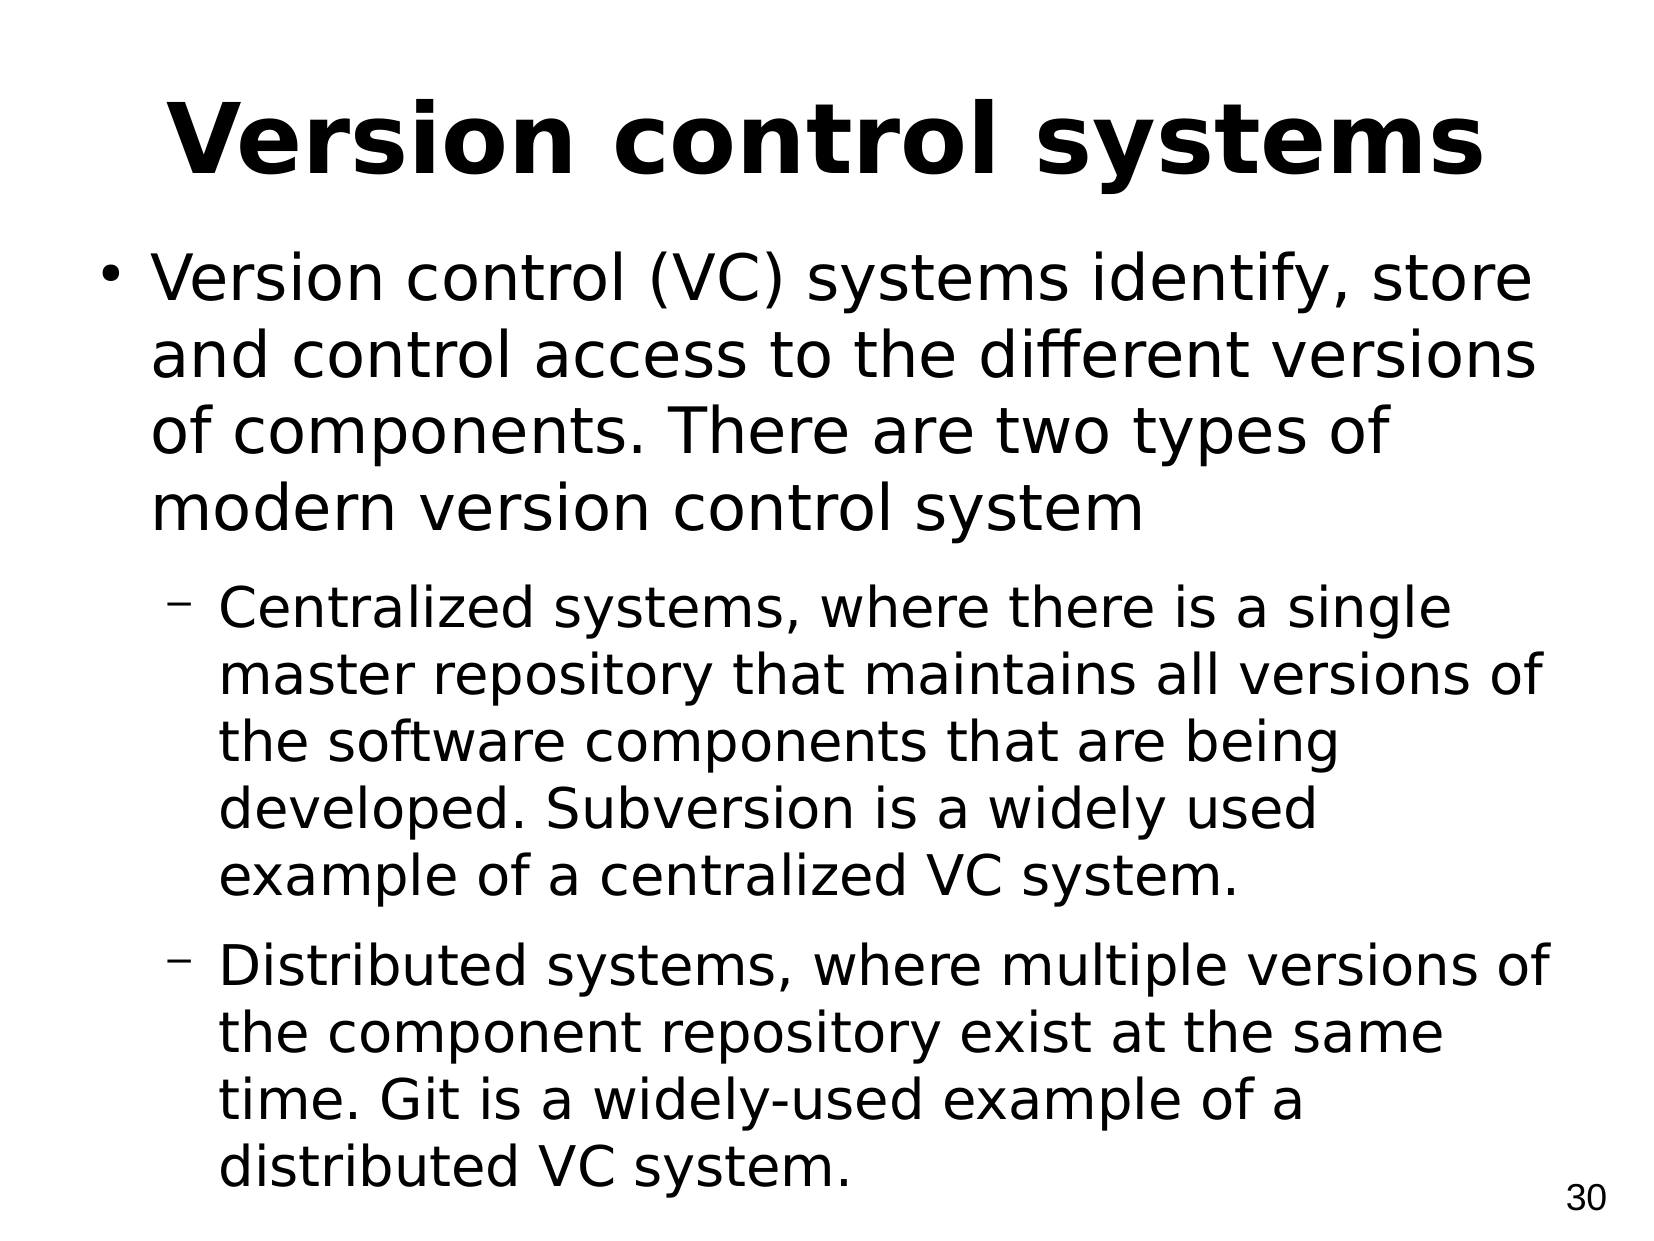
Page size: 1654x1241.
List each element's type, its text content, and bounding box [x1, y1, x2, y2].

title Version control systems [82, 61, 1571, 207]
list Version control (VC) systems identify, store and control access to the different versions of components. There are two types of modern version control system Centralized systems, where there is a single master repository that maintains all versions of the software components that are being developed. Subversion is a widely used example of a centralized VC system. Distributed systems, where multiple versions of the component repository exist at the same time. Git is a widely-used example of a distributed VC system. [82, 236, 1571, 1205]
